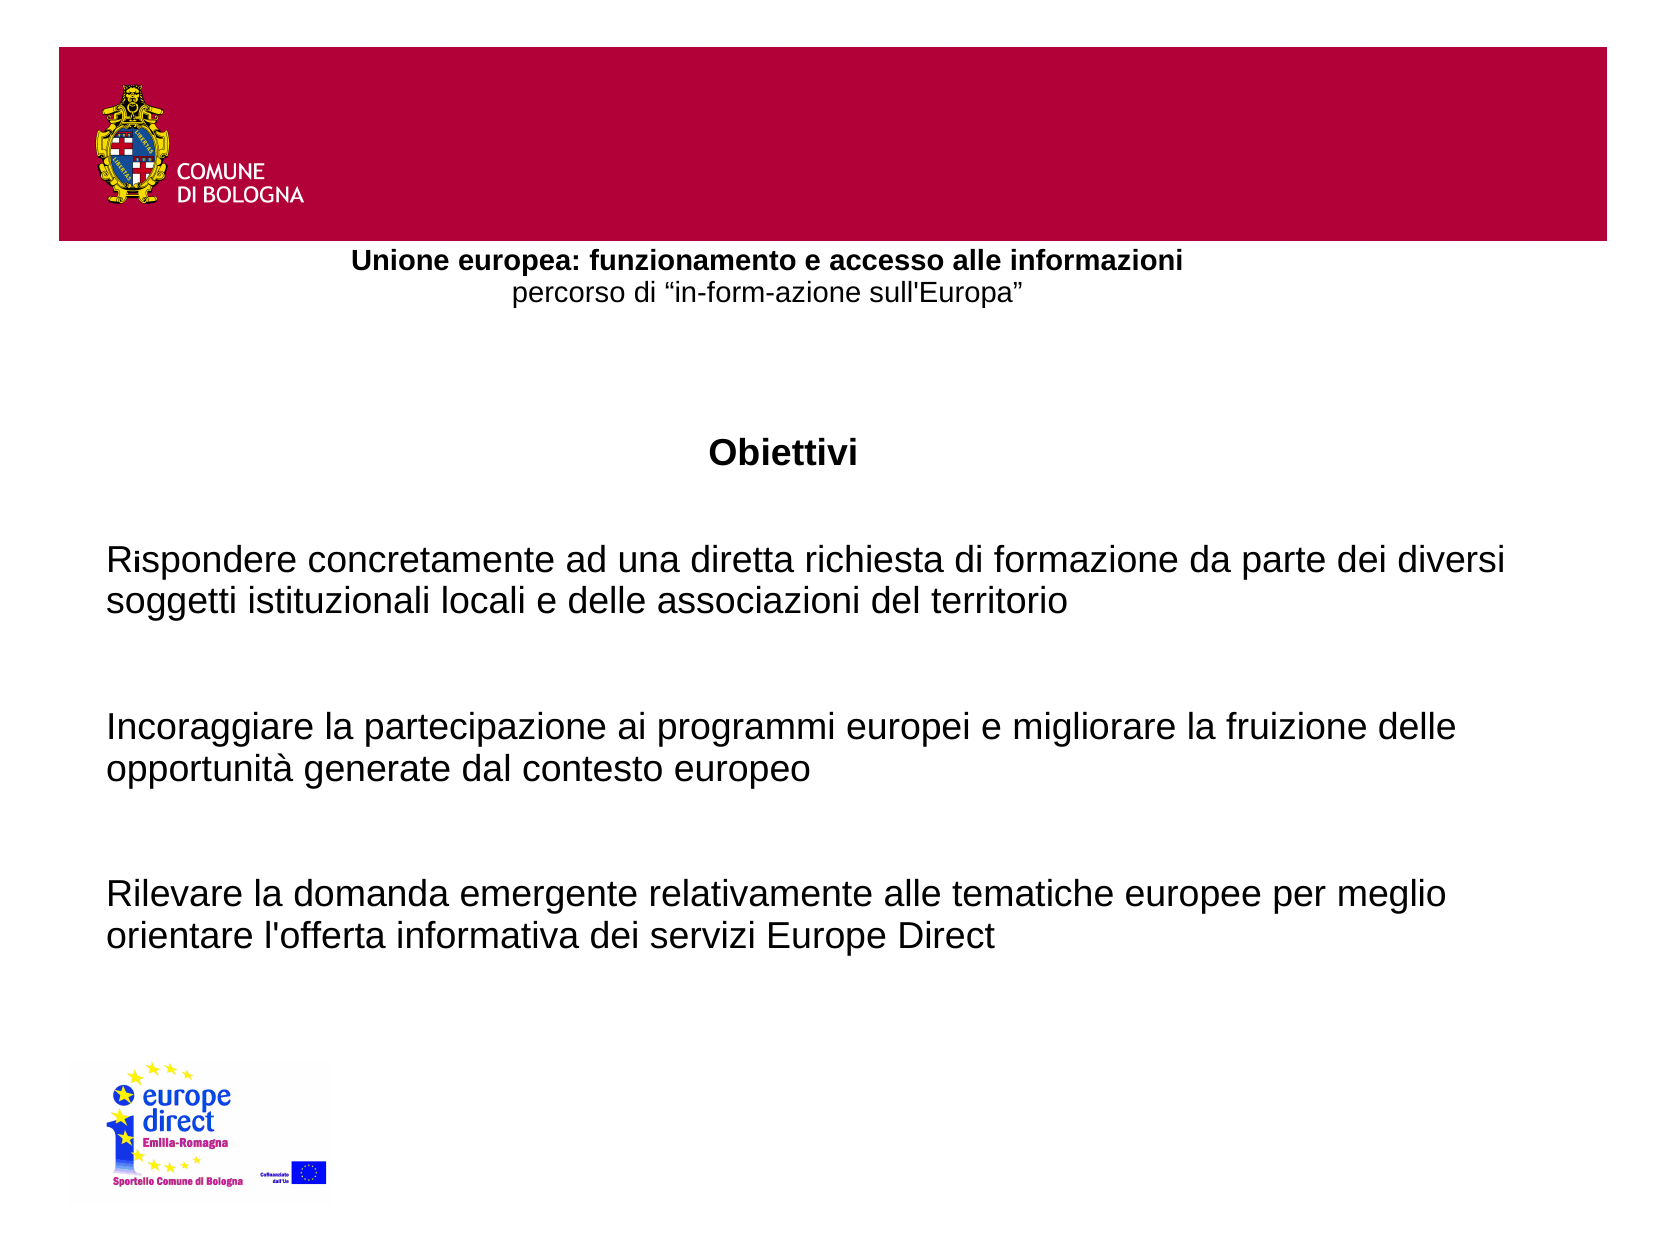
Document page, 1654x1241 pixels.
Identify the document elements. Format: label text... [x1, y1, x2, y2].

list [106, 348, 1595, 1111]
title Unione europea: funzionamento e accesso alle informazioni percorso di “in-form-azione sull'Europa” [23, 217, 1512, 367]
picture [69, 1062, 331, 1205]
picture [59, 47, 1607, 241]
